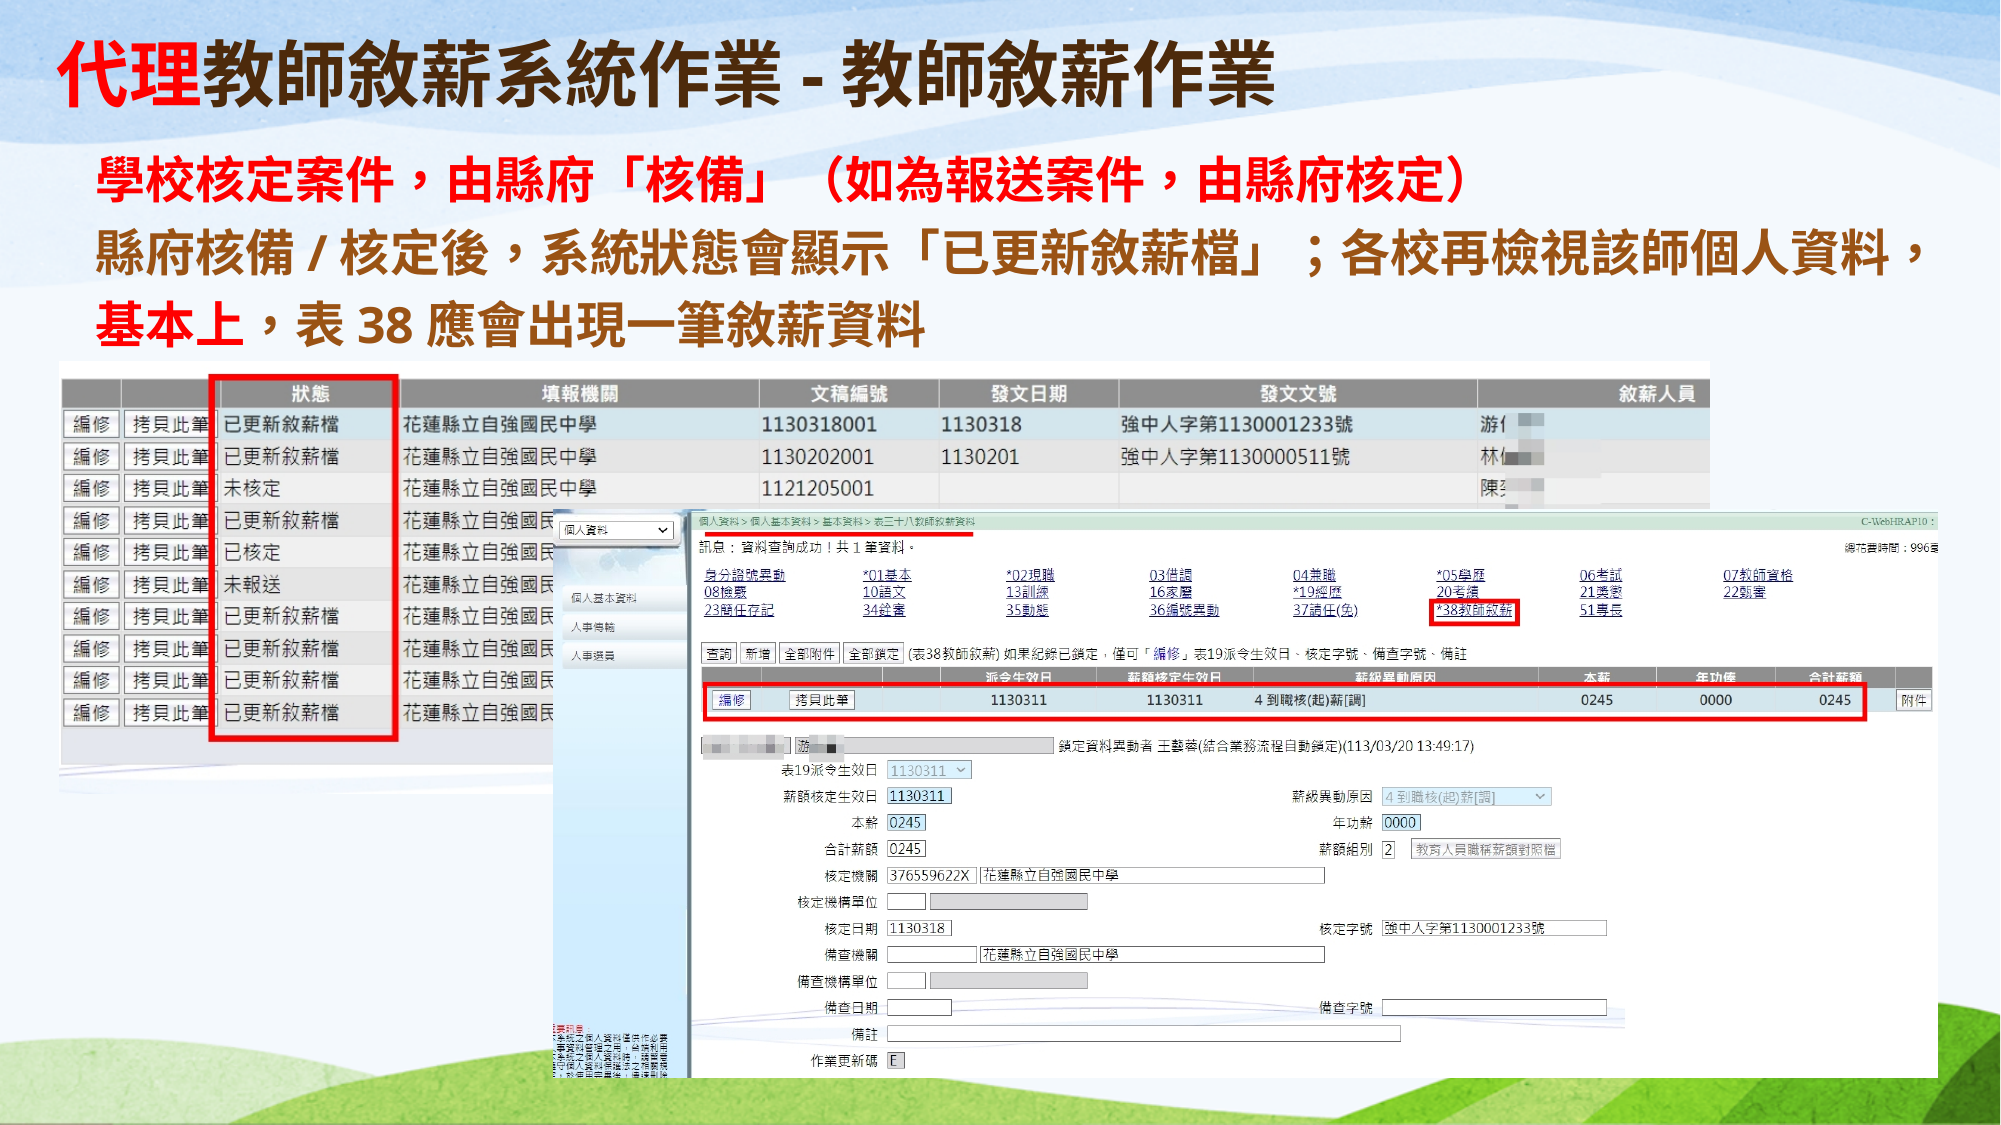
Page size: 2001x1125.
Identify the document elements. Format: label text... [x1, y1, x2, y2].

picture [0, 0, 2001, 1125]
text_box 學校核定案件，由縣府「核備」（如為報送案件，由縣府核定） 縣府核備/核定後，系統狀態會顯示「已更新敘薪檔」；各校再檢視該師個人資料，基本上，表38應會出現一筆敘薪資料 [80, 142, 1938, 362]
title 代理教師敘薪系統作業-教師敘薪作業 [41, 31, 1385, 125]
